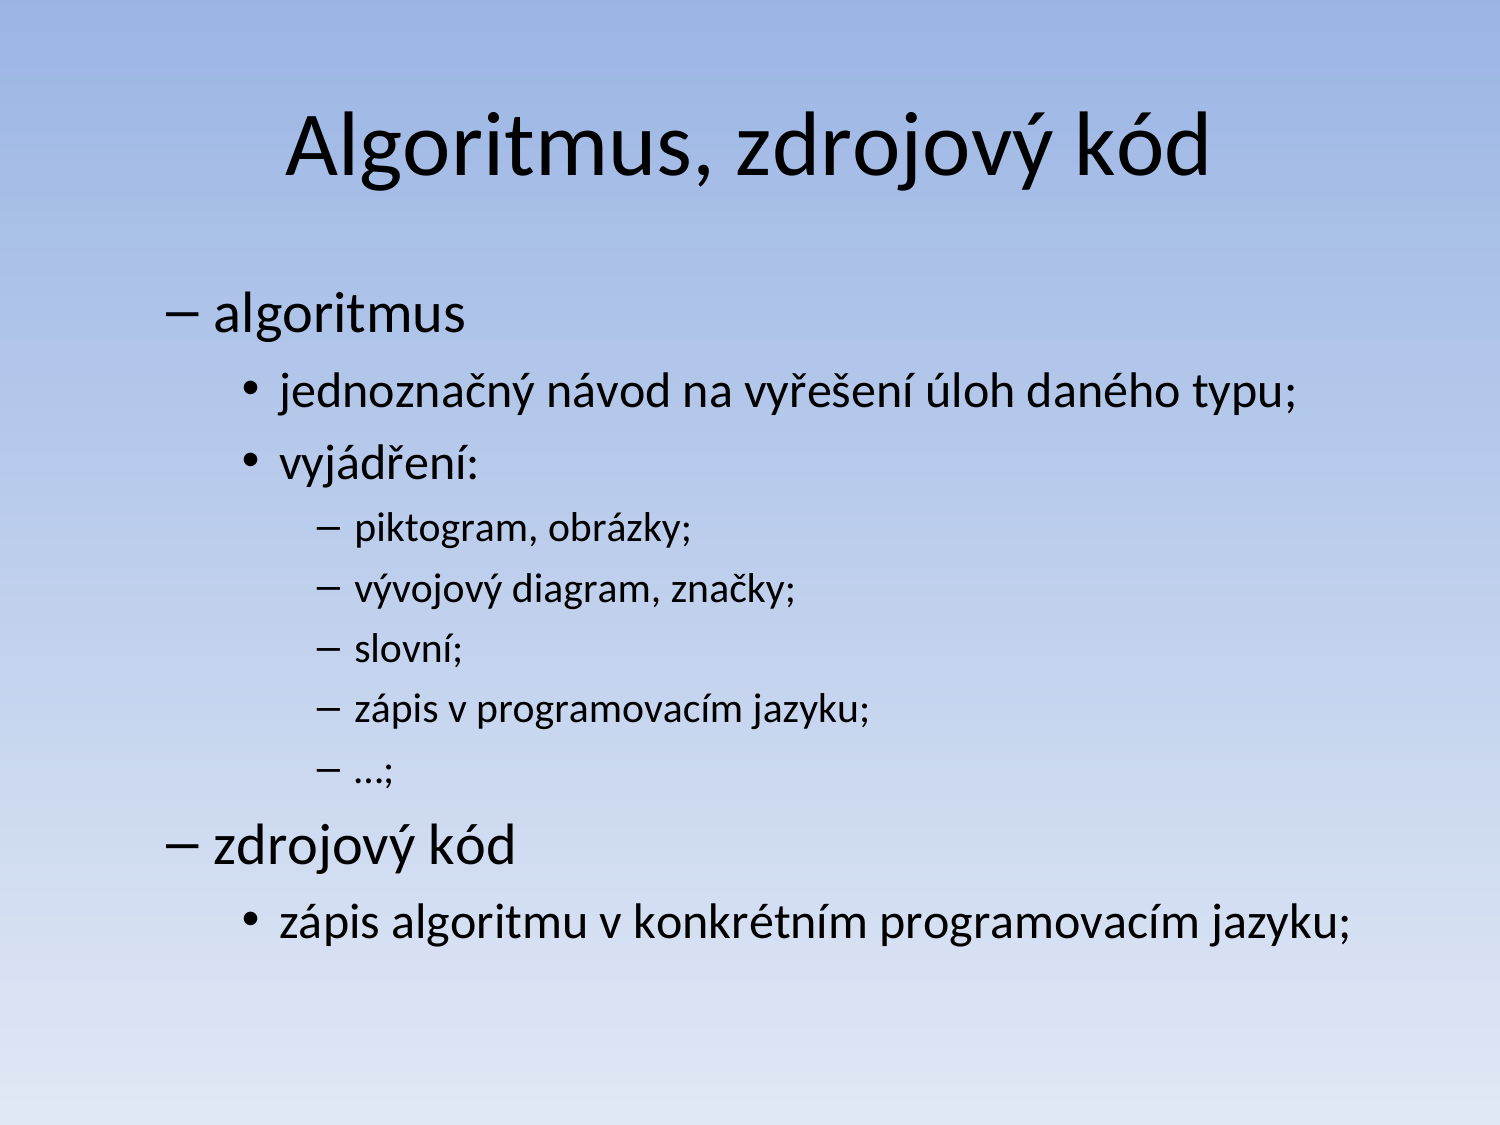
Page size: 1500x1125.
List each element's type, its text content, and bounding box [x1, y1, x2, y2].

list algoritmus jednoznačný návod na vyřešení úloh daného typu; vyjádření: piktogram, obrázky; vývojový diagram, značky; slovní; zápis v programovacím jazyku; …; zdrojový kód zápis algoritmu v konkrétním programovacím jazyku; [76, 267, 1427, 1010]
title Algoritmus, zdrojový kód [75, 45, 1426, 233]
